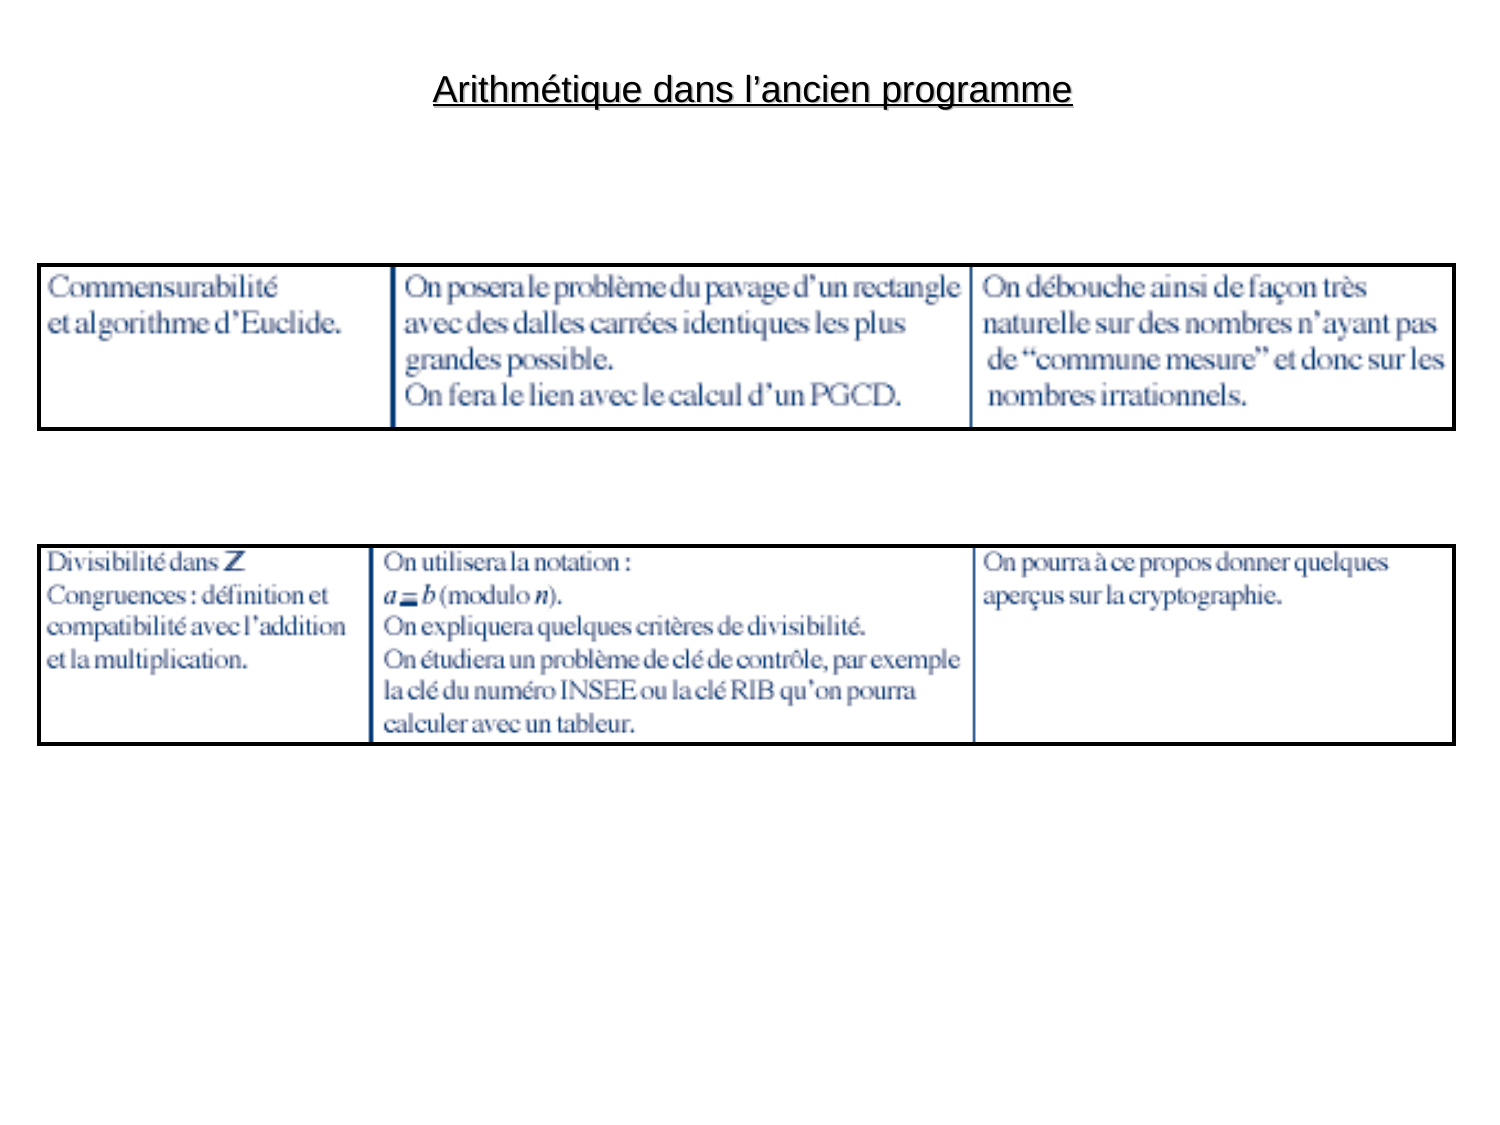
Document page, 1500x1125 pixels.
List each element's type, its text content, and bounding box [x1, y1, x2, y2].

picture [41, 267, 1452, 427]
text_box Arithmétique dans l’ancien programme [417, 60, 1098, 118]
picture [41, 547, 1452, 742]
